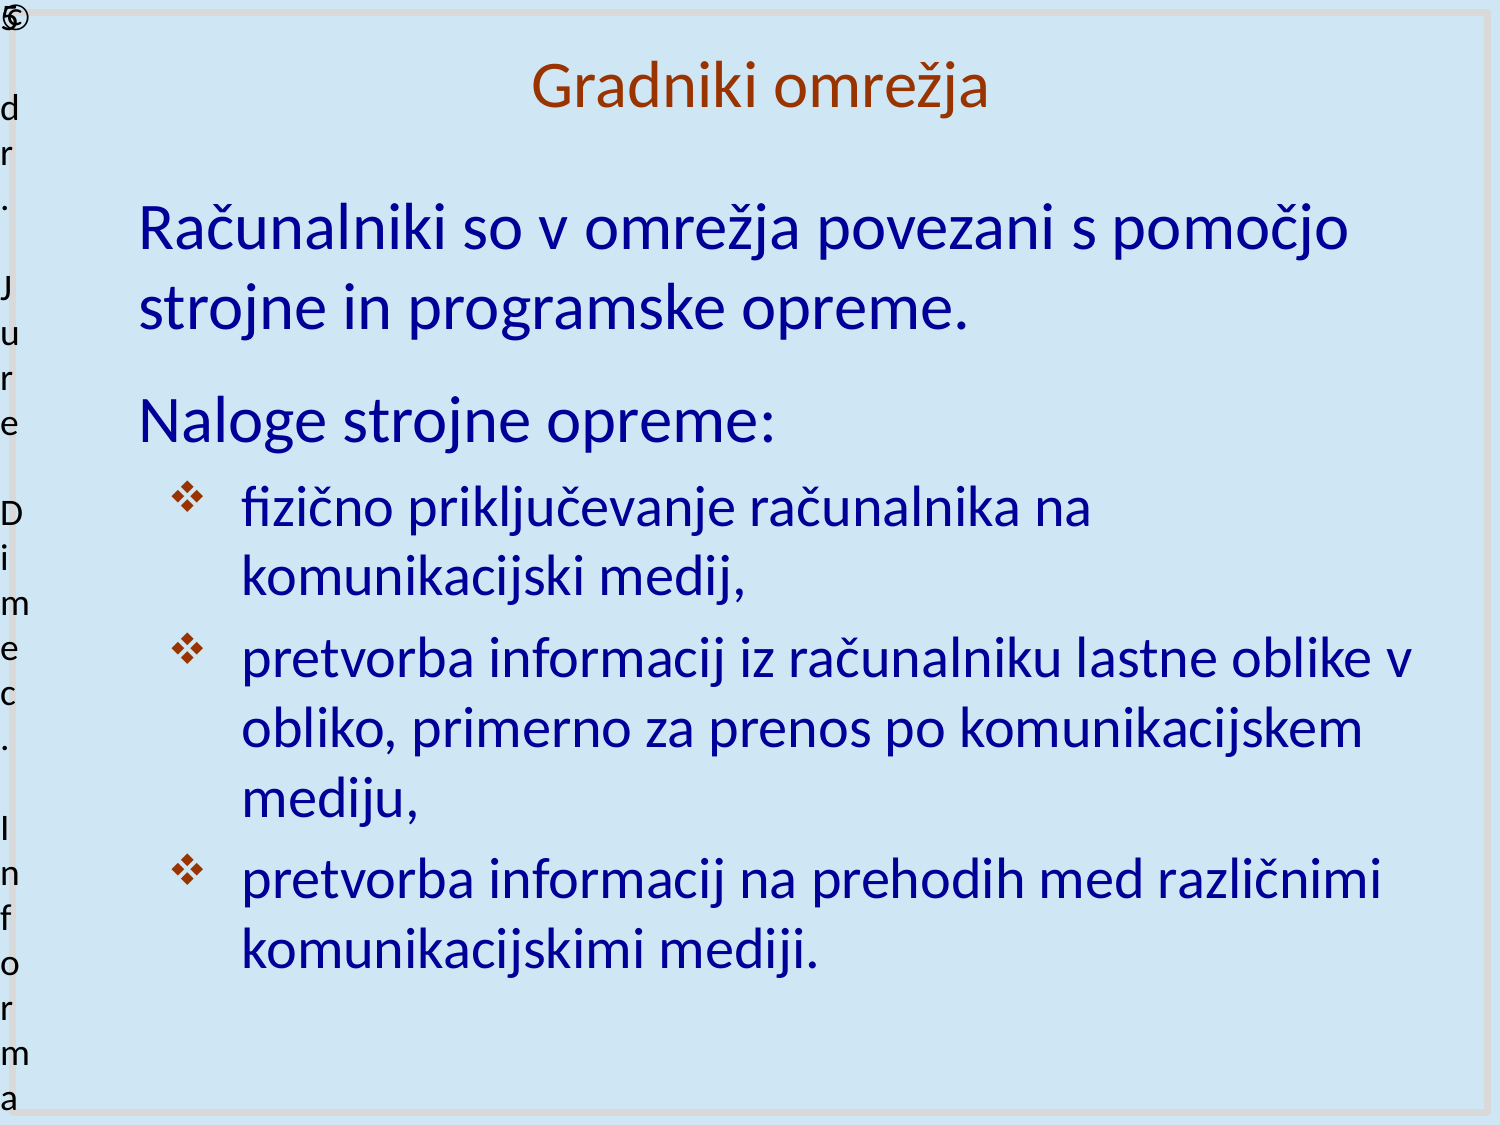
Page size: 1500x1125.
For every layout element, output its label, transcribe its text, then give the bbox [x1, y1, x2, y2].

title Gradniki omrežja [41, 37, 1483, 125]
list Računalniki so v omrežja povezani s pomočjo strojne in programske opreme. Naloge strojne opreme: fizično priključevanje računalnika na komunikacijski medij, pretvorba informacij iz računalniku lastne oblike v obliko, primerno za prenos po komunikacijskem mediju, pretvorba informacij na prehodih med različnimi komunikacijskimi mediji. [50, 174, 1463, 1013]
